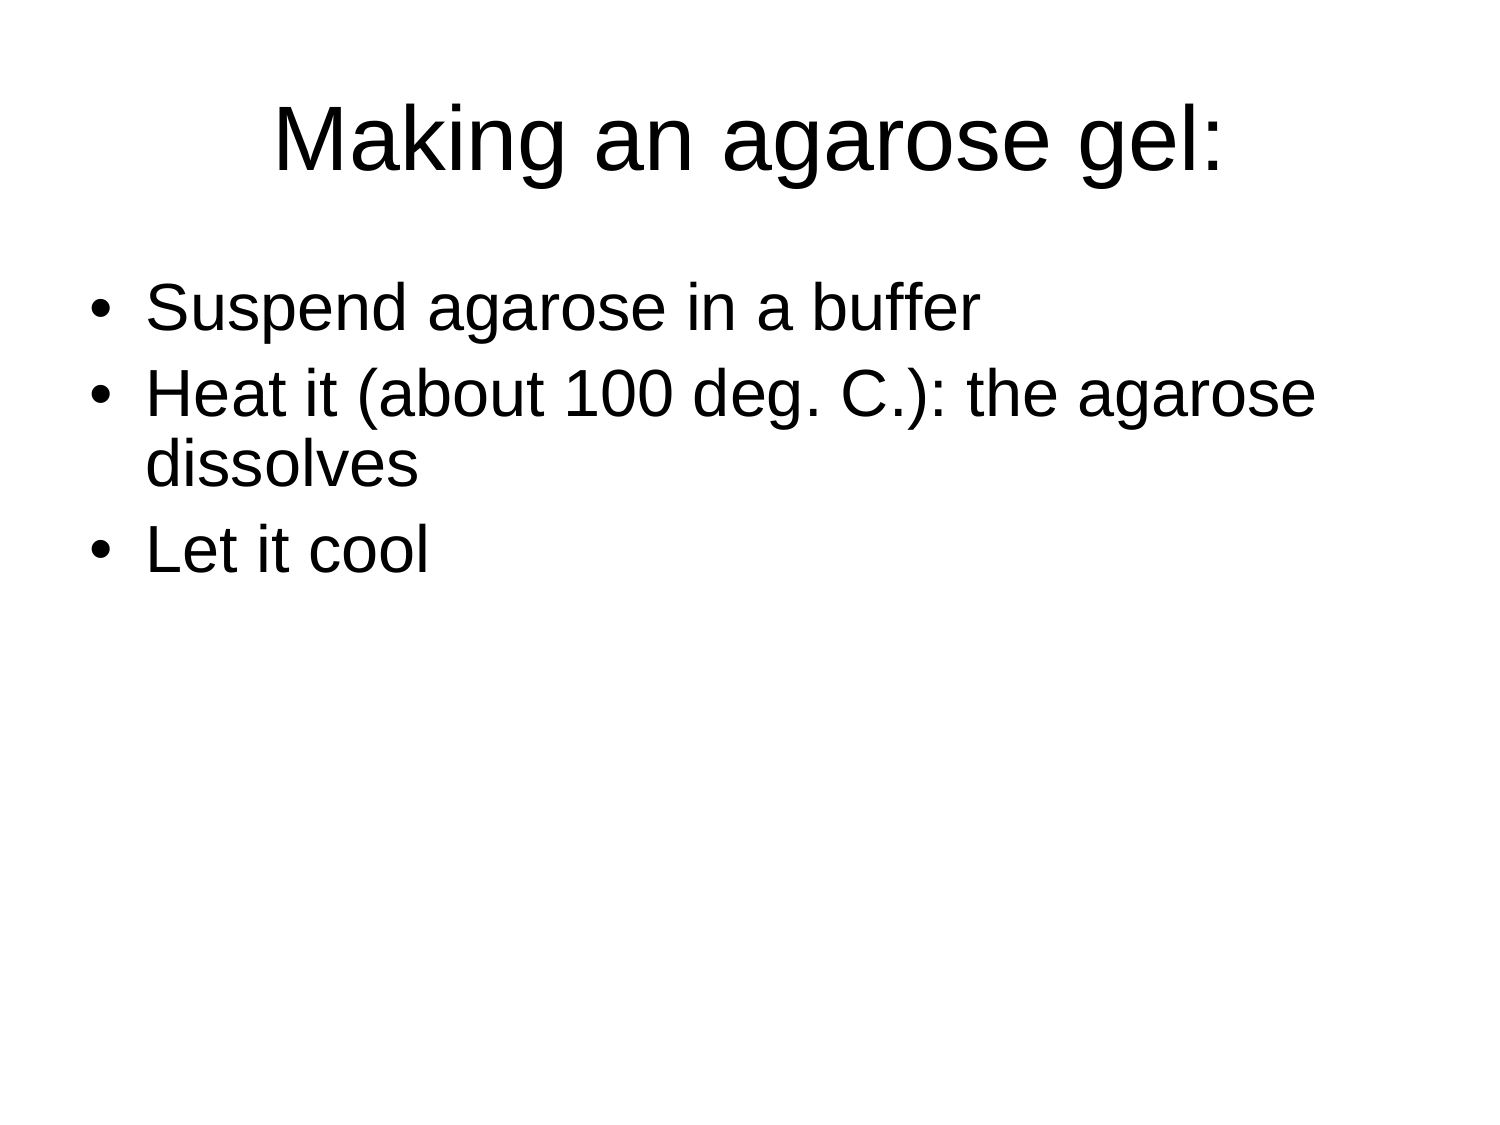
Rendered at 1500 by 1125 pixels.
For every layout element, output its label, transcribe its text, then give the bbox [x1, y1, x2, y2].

title Making an agarose gel: [75, 45, 1426, 233]
list Suspend agarose in a buffer Heat it (about 100 deg. C.): the agarose dissolves Let it cool [75, 262, 1426, 1006]
